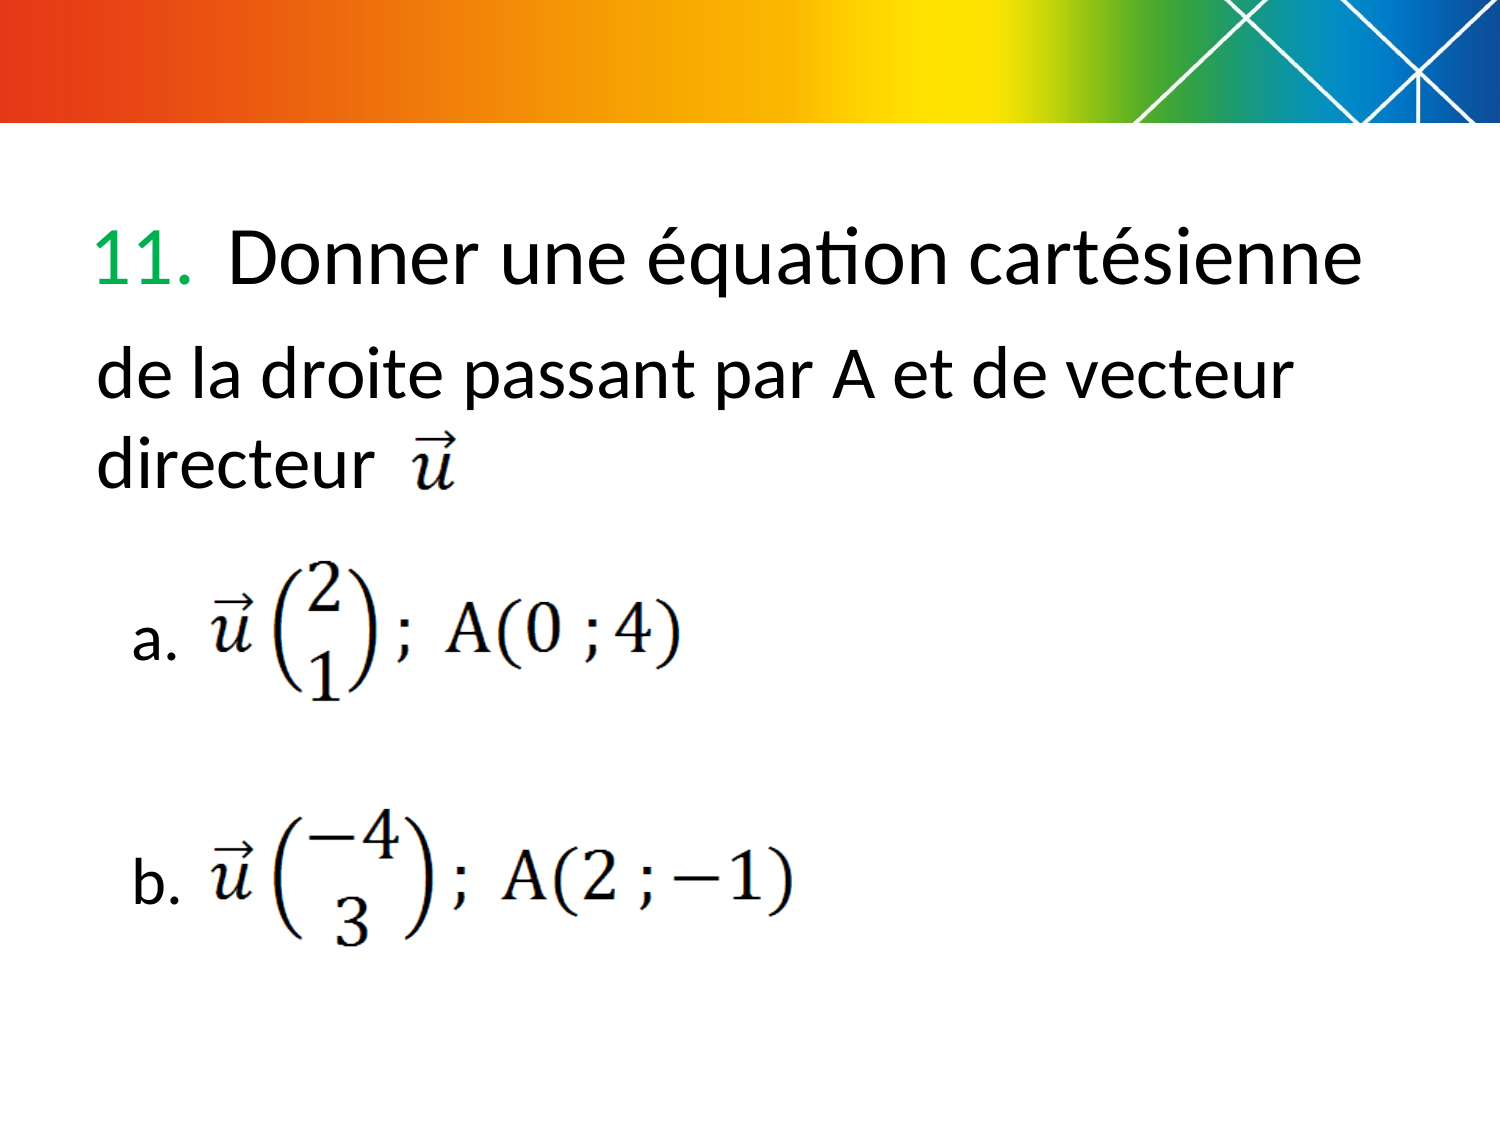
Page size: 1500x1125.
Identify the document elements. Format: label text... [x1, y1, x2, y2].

picture [0, 0, 1359, 123]
text_box a. b. [117, 585, 673, 926]
text_box Donner une équation cartésienne [75, 164, 1500, 339]
picture [210, 798, 797, 961]
text_box de la droite passant par A et de vecteur directeur [82, 316, 1477, 512]
picture [210, 550, 686, 714]
picture [1340, 0, 1500, 123]
picture [411, 419, 458, 522]
